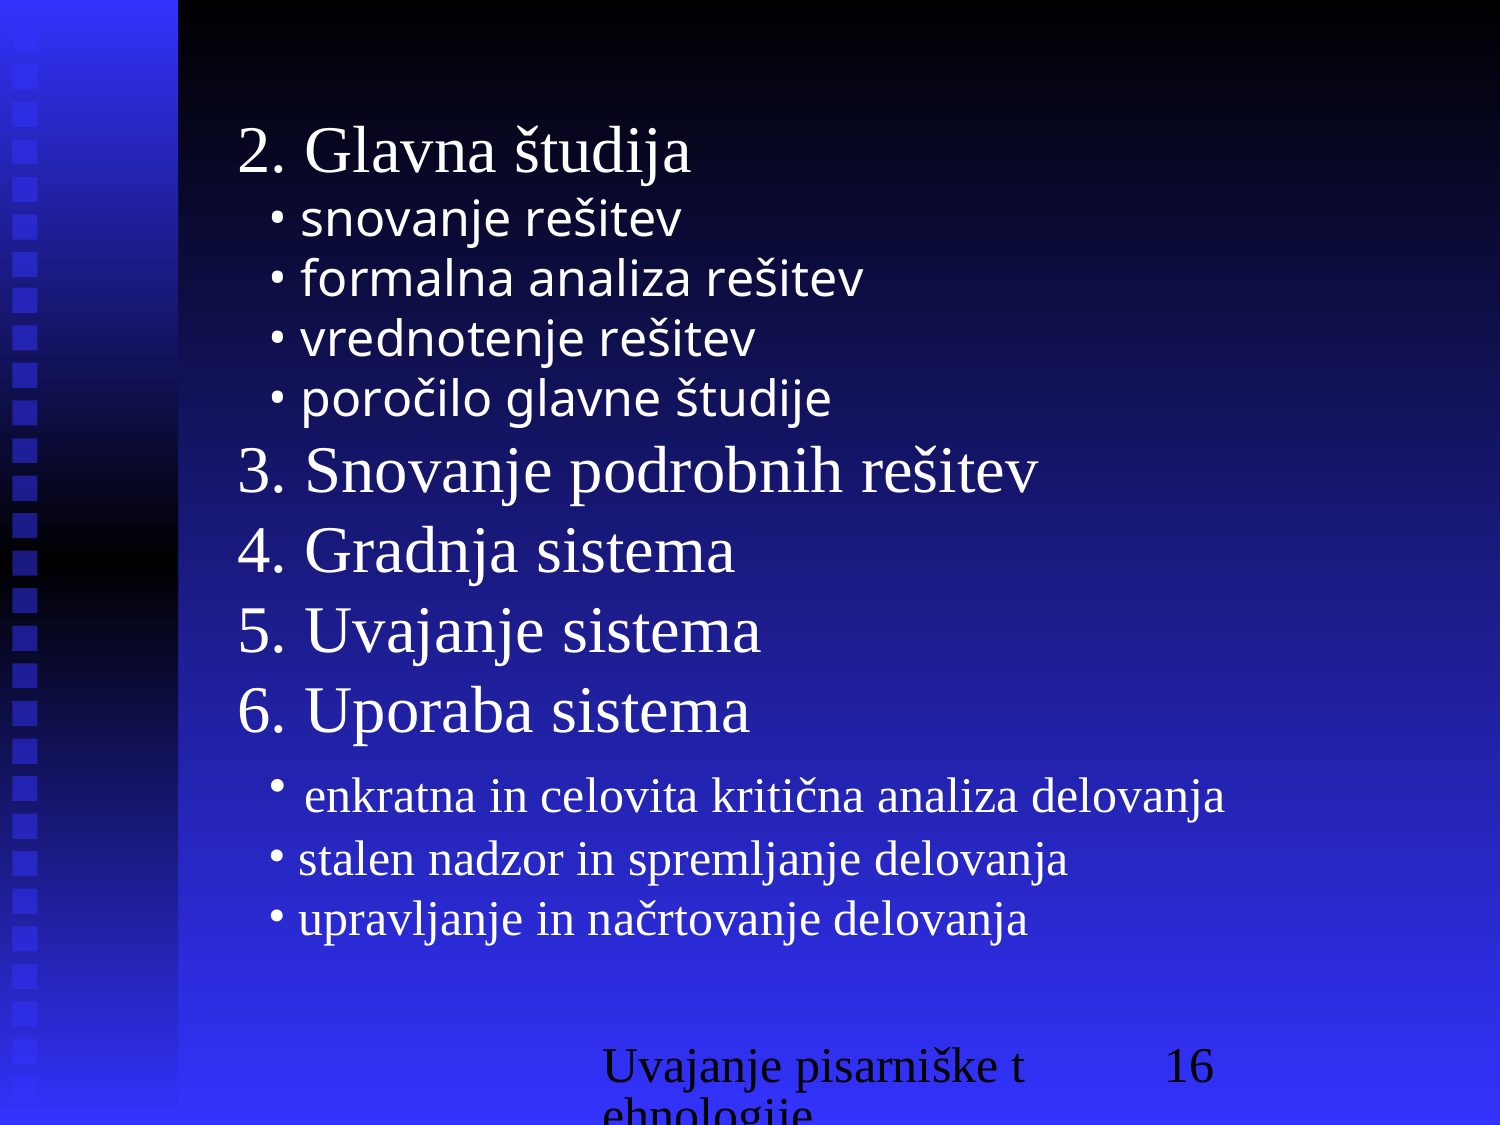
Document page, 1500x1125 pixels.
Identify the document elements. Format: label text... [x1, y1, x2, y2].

text_box 2. Glavna študija snovanje rešitev formalna analiza rešitev vrednotenje rešitev poročilo glavne študije 3. Snovanje podrobnih rešitev 4. Gradnja sistema 5. Uvajanje sistema 6. Uporaba sistema enkratna in celovita kritična analiza delovanja stalen nadzor in spremljanje delovanja upravljanje in načrtovanje delovanja [160, 98, 1421, 1114]
